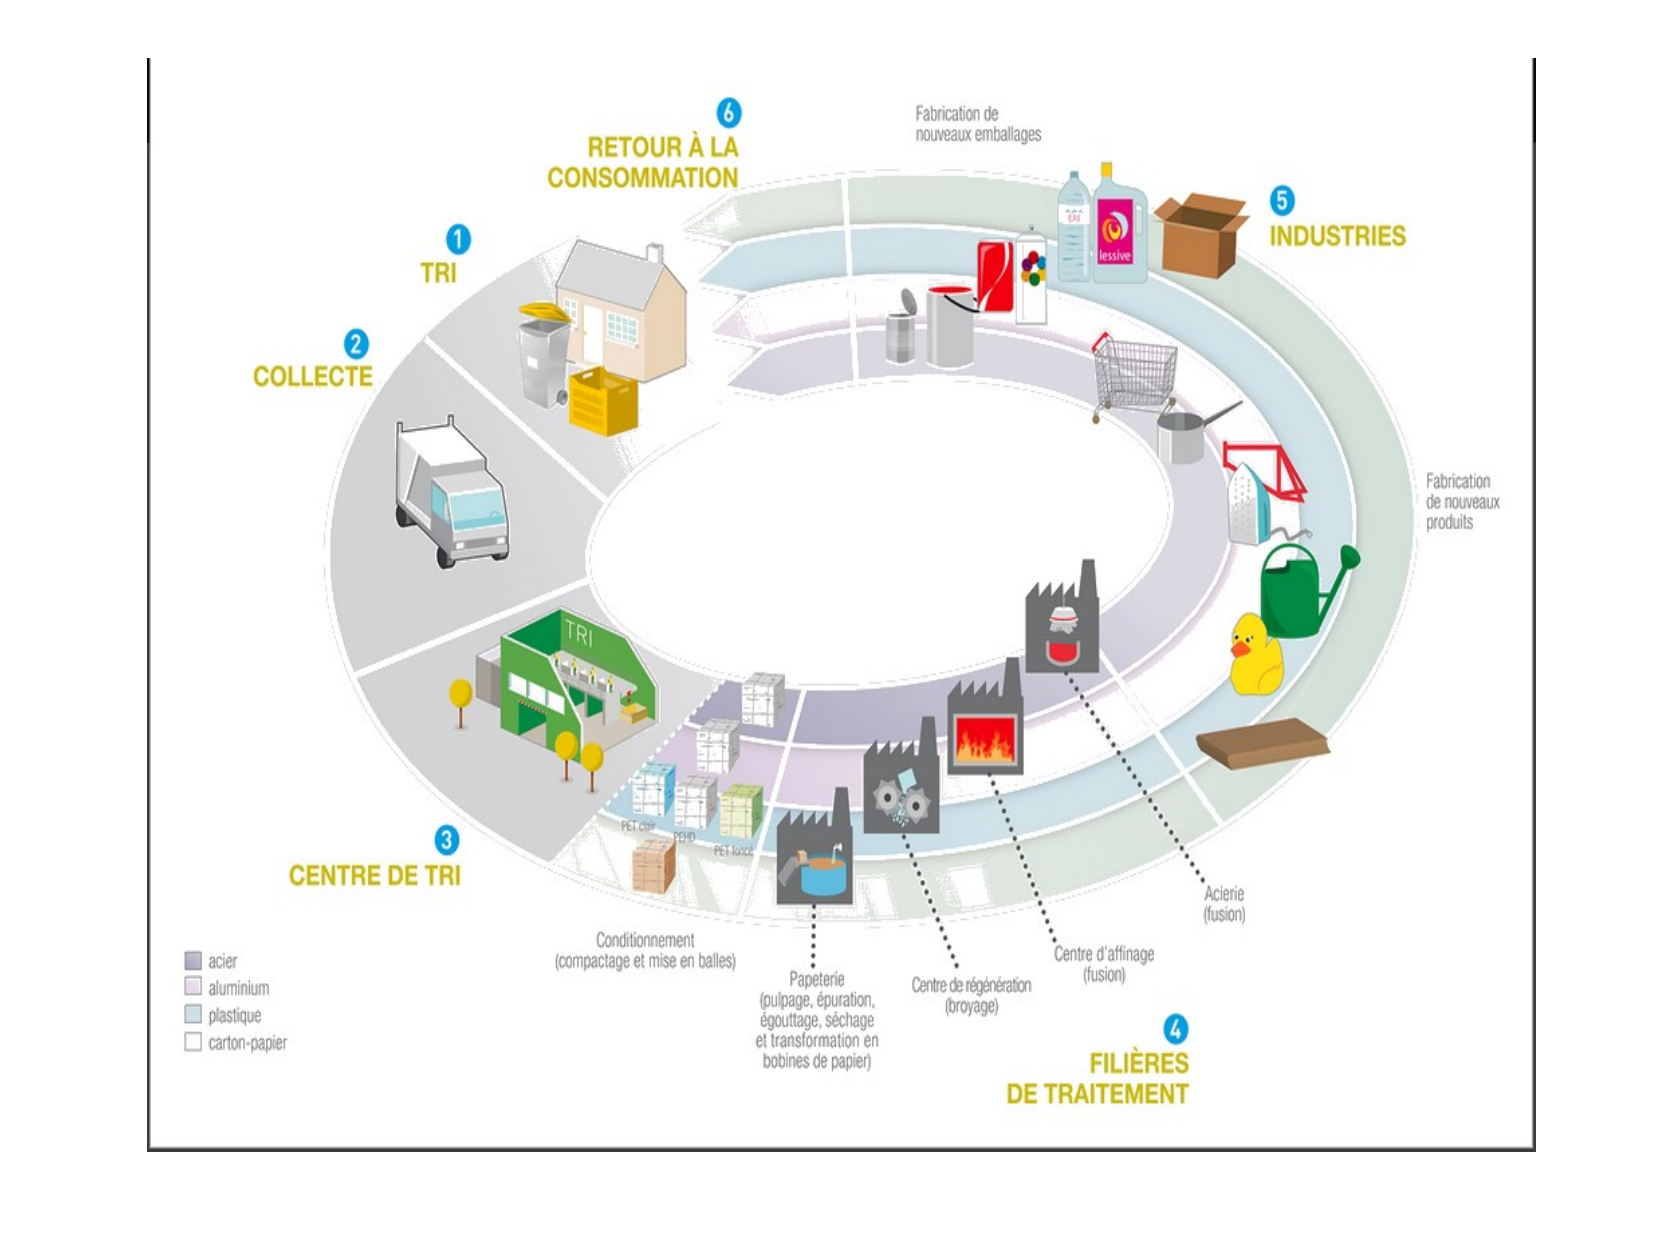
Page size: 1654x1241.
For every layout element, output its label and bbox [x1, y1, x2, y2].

picture [147, 58, 1536, 1152]
